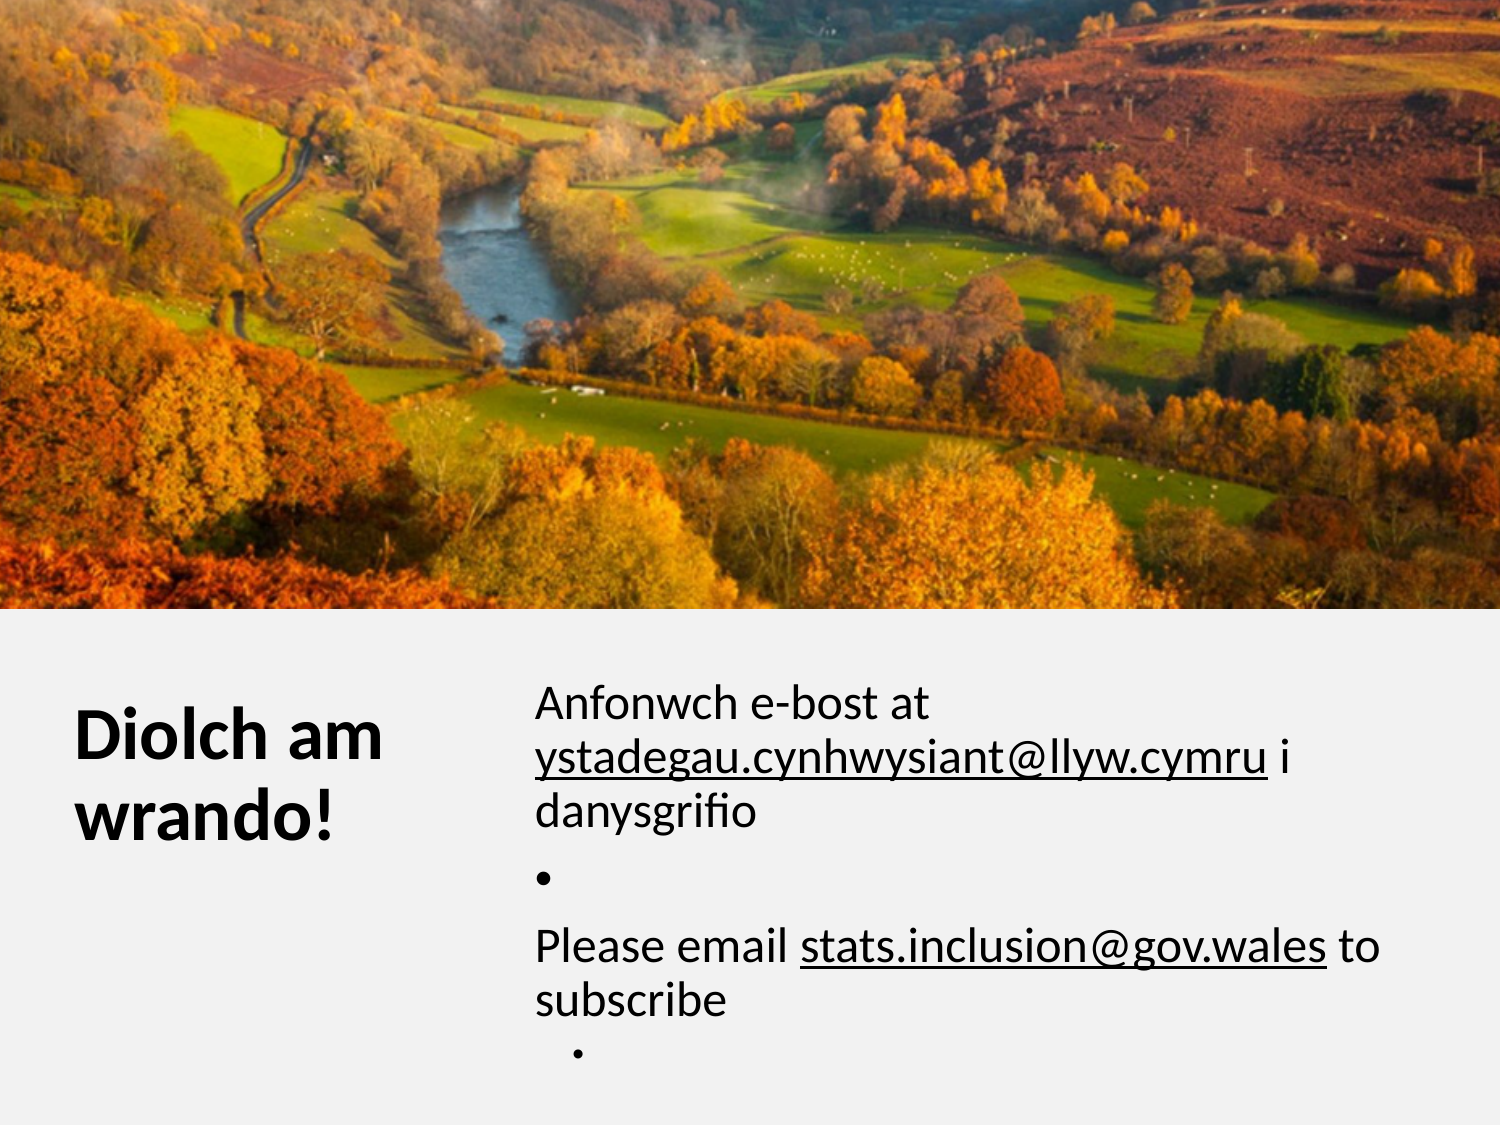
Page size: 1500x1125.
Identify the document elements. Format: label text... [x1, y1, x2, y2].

picture [0, 0, 1500, 609]
title Diolch am wrando! [59, 615, 465, 1018]
list Anfonwch e-bost at ystadegau.cynhwysiant@llyw.cymru i danysgrifio Please email stats.inclusion@gov.wales to subscribe [519, 668, 1441, 1072]
